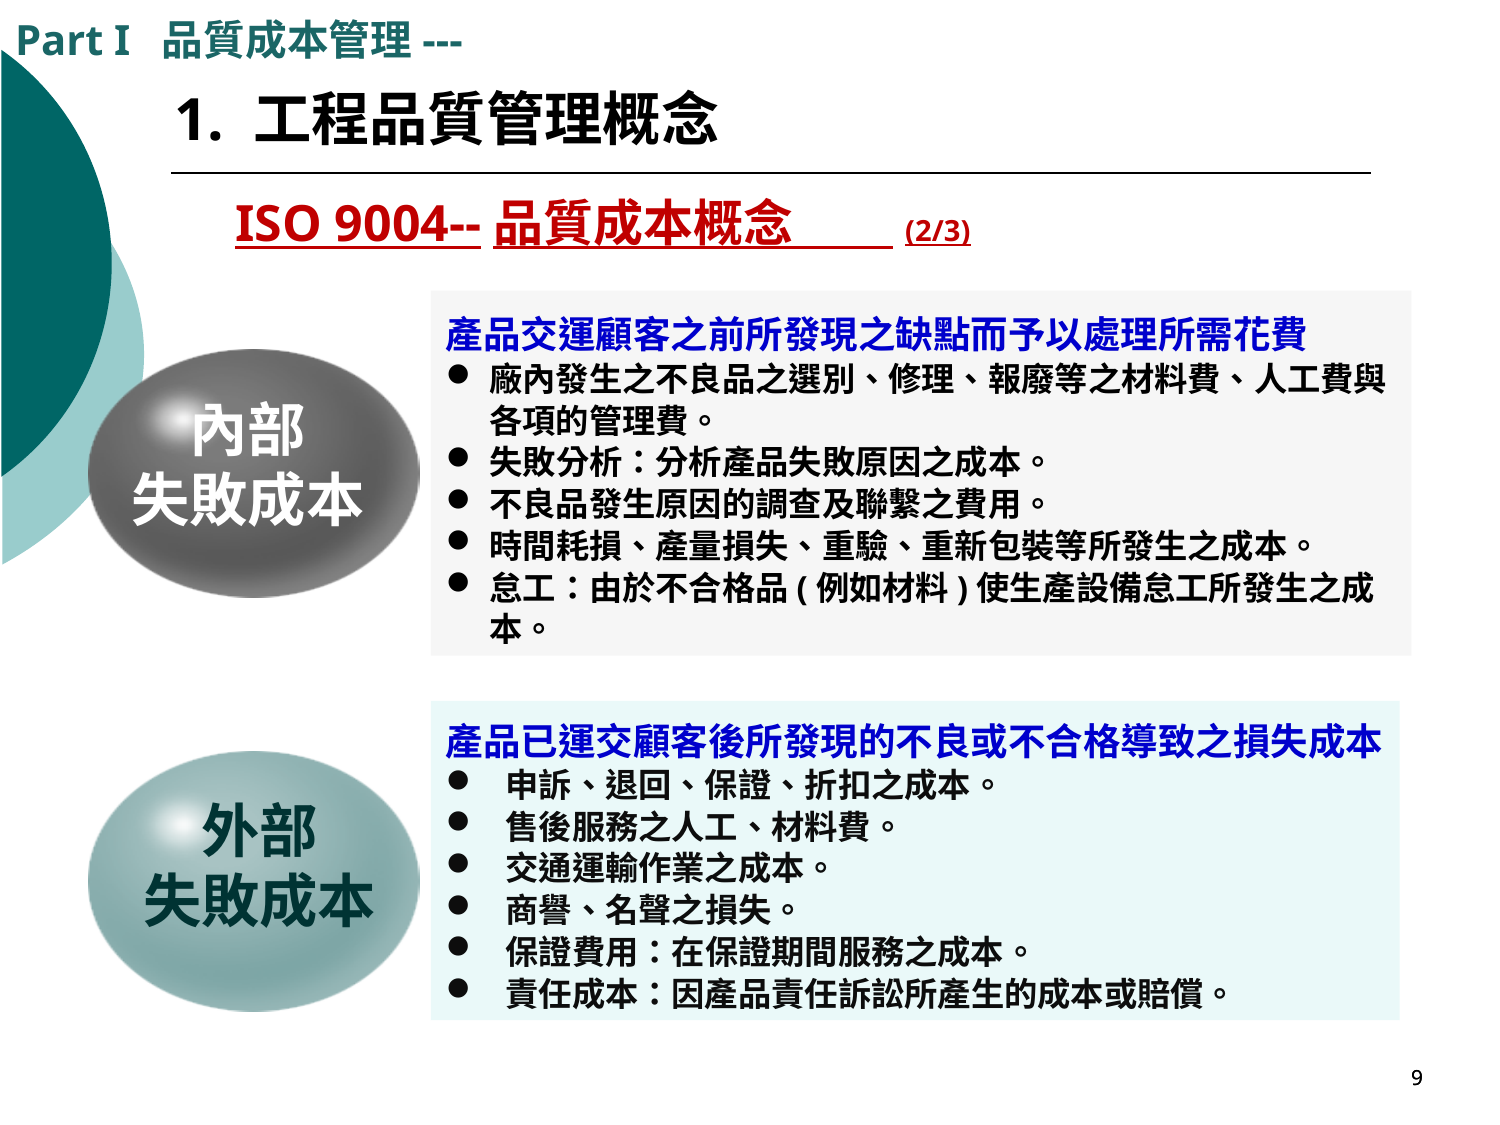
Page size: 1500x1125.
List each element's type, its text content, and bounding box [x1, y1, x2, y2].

text_box 產品交運顧客之前所發現之缺點而予以處理所需花費 廠內發生之不良品之選別、修理、報廢等之材料費、人工費與各項的管理費。 失敗分析：分析產品失敗原因之成本。 不良品發生原因的調查及聯繫之費用。 時間耗損、產量損失、重驗、重新包裝等所發生之成本。 怠工：由於不合格品(例如材料)使生產設備怠工所發生之成本。 [430, 290, 1412, 656]
text_box 1. 工程品質管理概念 [159, 66, 1376, 169]
text_box 外部 失敗成本 [112, 786, 408, 942]
picture [88, 349, 420, 598]
text_box 內部 失敗成本 [100, 385, 396, 541]
text_box 產品已運交顧客後所發現的不良或不合格導致之損失成本 申訴、退回、保證、折扣之成本。 售後服務之人工、材料費。 交通運輸作業之成本。 商譽、名聲之損失。 保證費用：在保證期間服務之成本。 責任成本：因產品責任訴訟所產生的成本或賠償。 [430, 700, 1400, 1021]
text_box ISO 9004--品質成本概念 (2/3) [206, 184, 1105, 260]
text_box Part I 品質成本管理--- [0, 0, 1500, 79]
picture [88, 751, 420, 1012]
